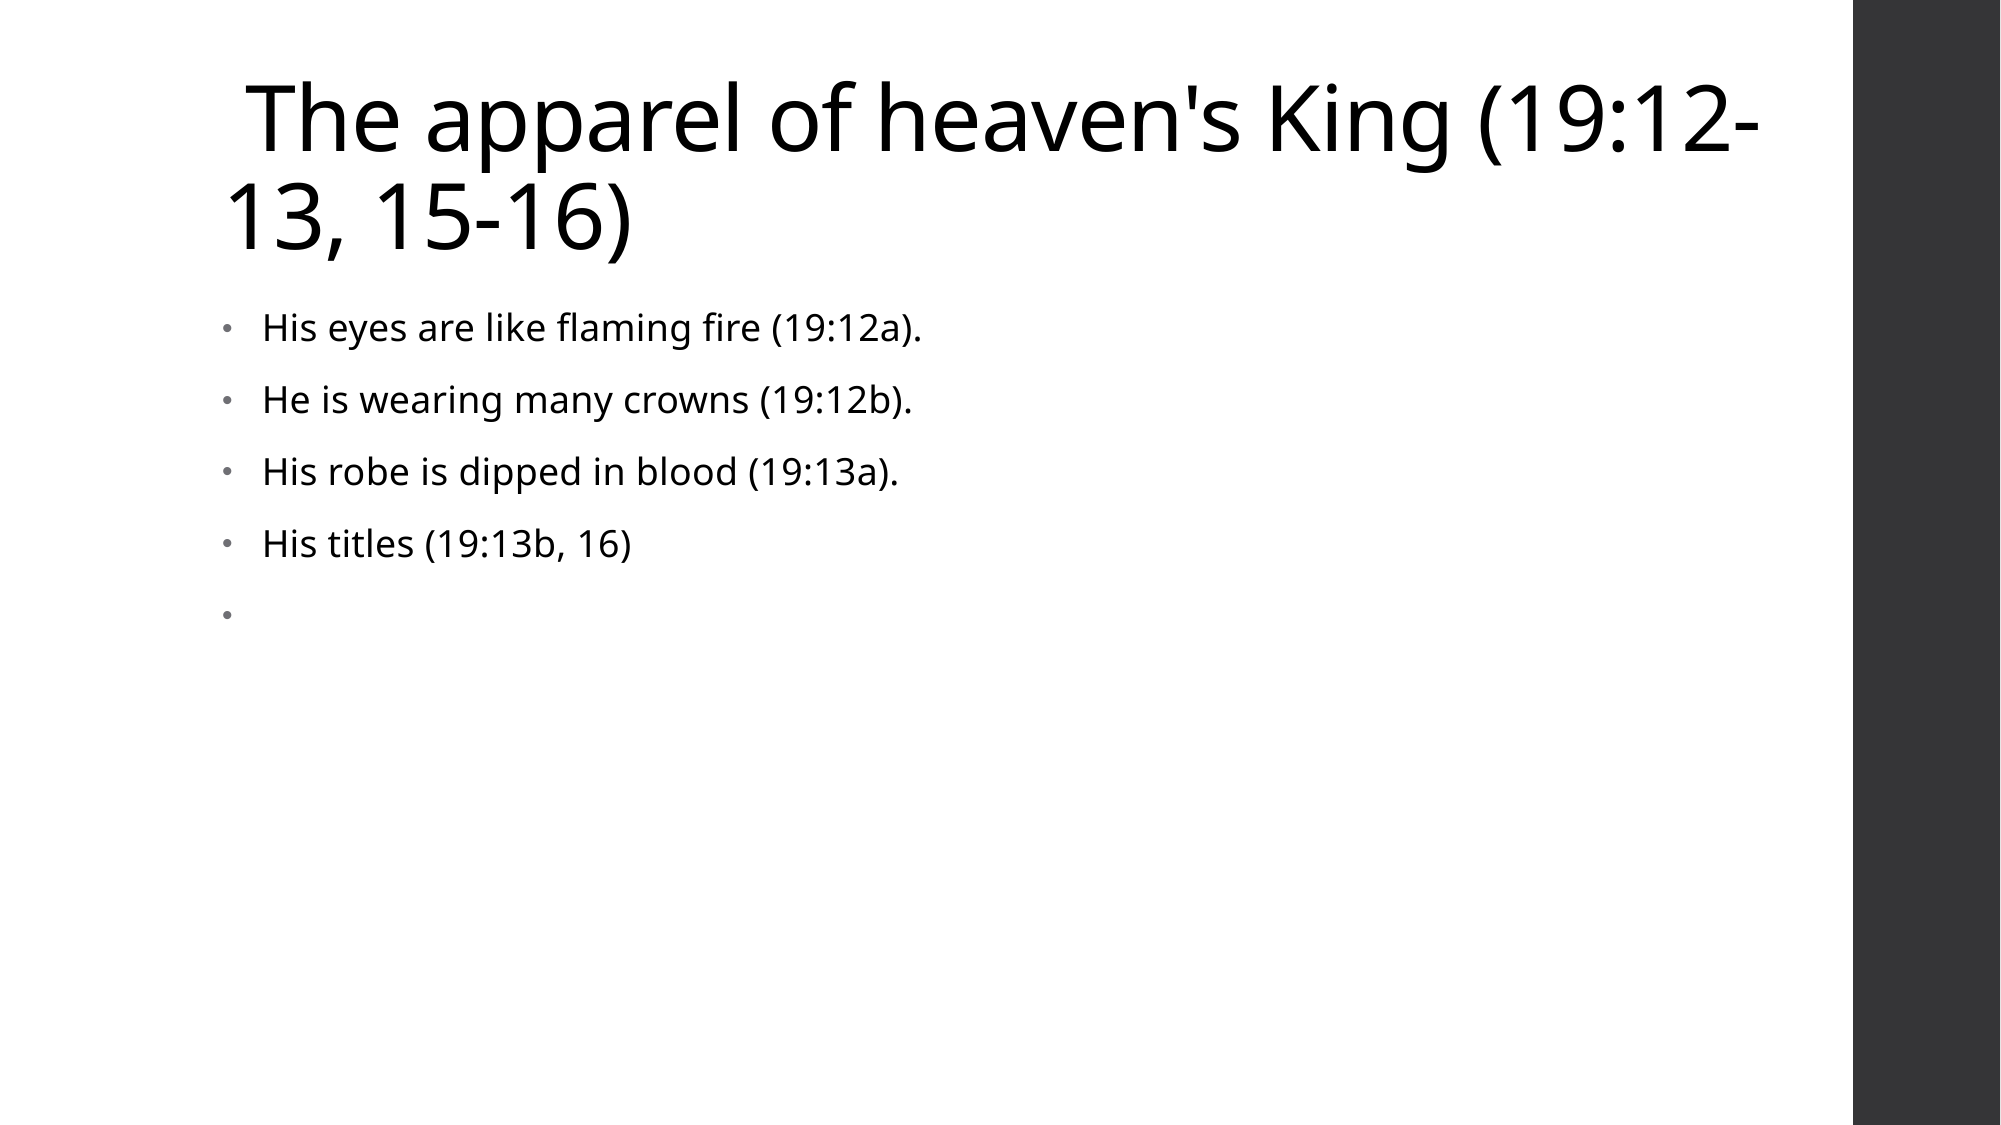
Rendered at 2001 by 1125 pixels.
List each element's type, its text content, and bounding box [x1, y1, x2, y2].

title The apparel of heaven's King (19:12-13, 15-16) [206, 60, 1797, 278]
list His eyes are like flaming fire (19:12a). He is wearing many crowns (19:12b). His robe is dipped in blood (19:13a). His titles (19:13b, 16) [206, 299, 1617, 1014]
